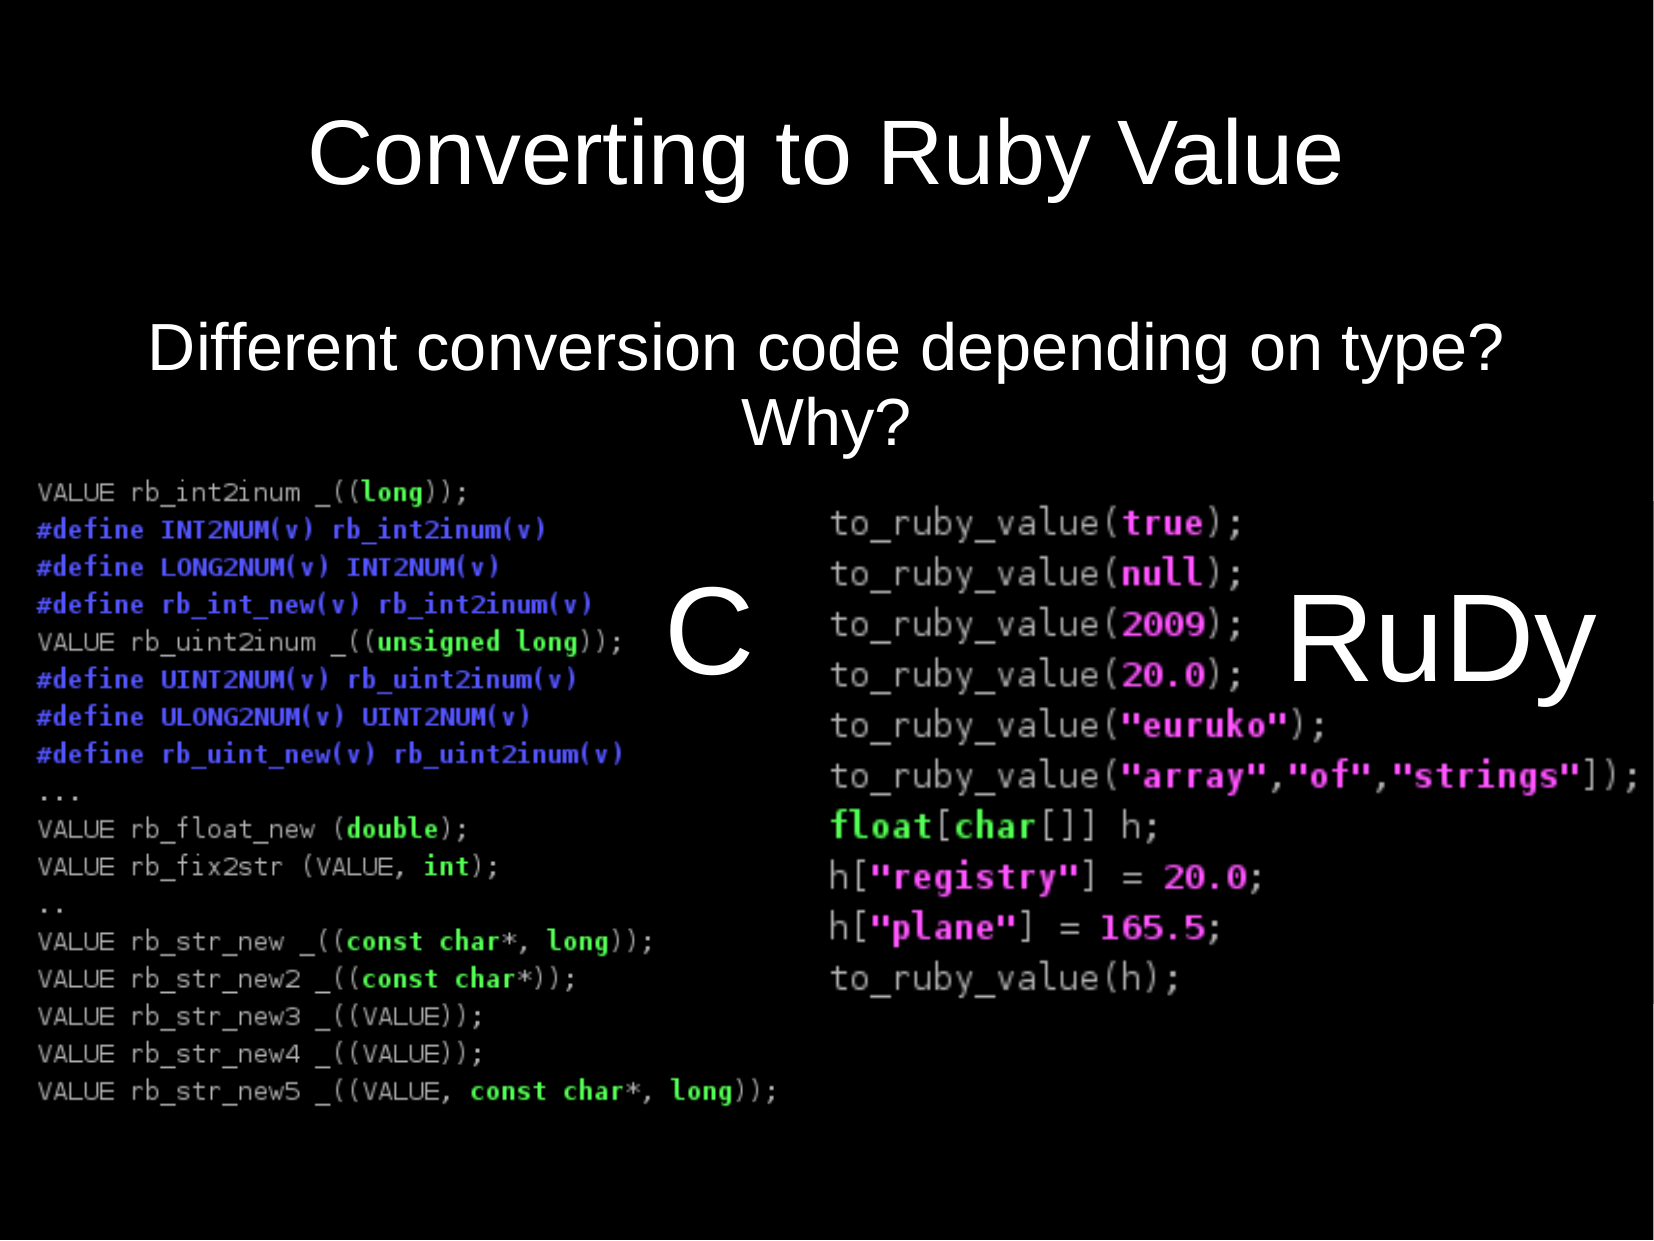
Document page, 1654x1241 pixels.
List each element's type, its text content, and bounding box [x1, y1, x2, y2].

title Converting to Ruby Value [82, 56, 1571, 250]
picture [33, 472, 803, 1123]
subtitle Different conversion code depending on type? Why? [82, 297, 1571, 473]
text_box C [649, 554, 768, 709]
picture [824, 501, 1654, 1004]
text_box RuDy [1269, 561, 1625, 716]
